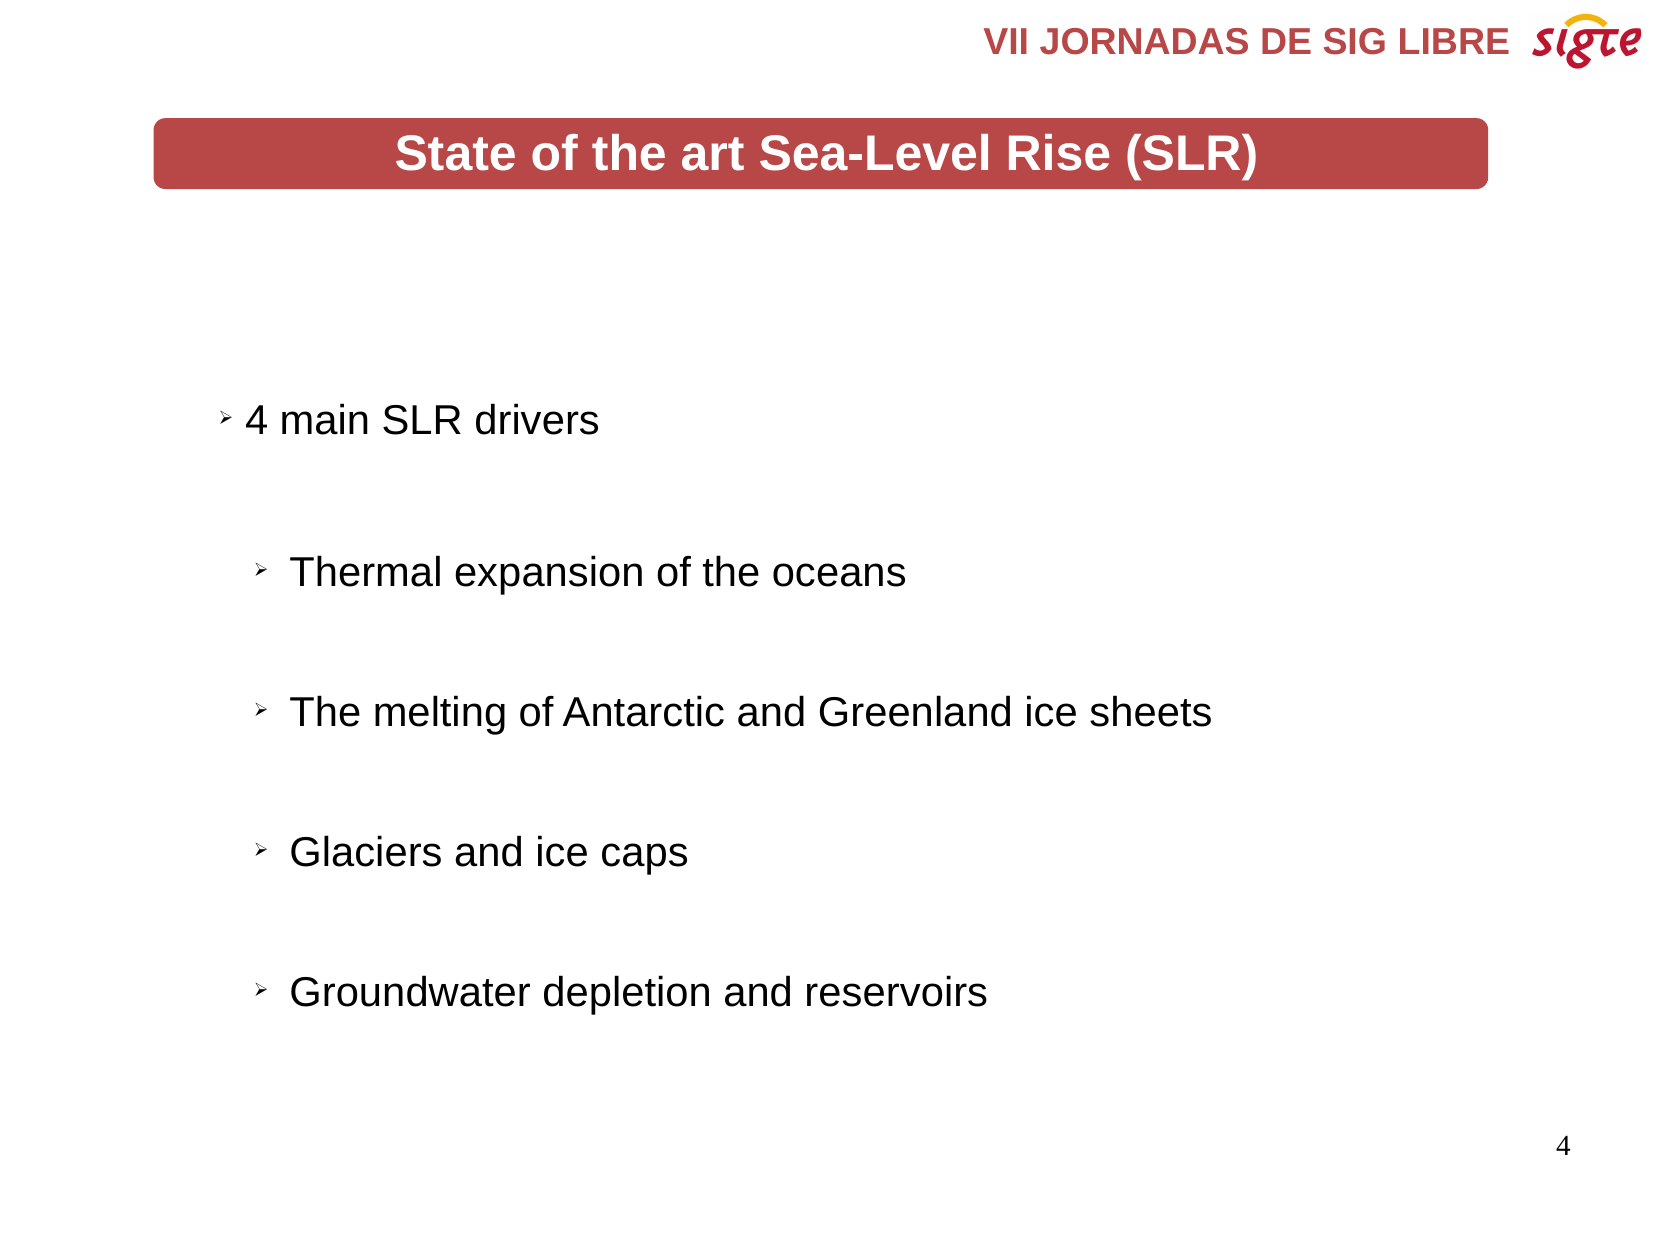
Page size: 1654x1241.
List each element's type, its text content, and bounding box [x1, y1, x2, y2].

title State of the art Sea-Level Rise (SLR) [82, 49, 1571, 257]
text_box VII JORNADAS DE SIG LIBRE [968, 12, 1524, 71]
picture [1528, 11, 1644, 71]
list 4 main SLR drivers Thermal expansion of the oceans The melting of Antarctic and Greenland ice sheets Glaciers and ice caps Groundwater depletion and reservoirs [218, 396, 1565, 1111]
